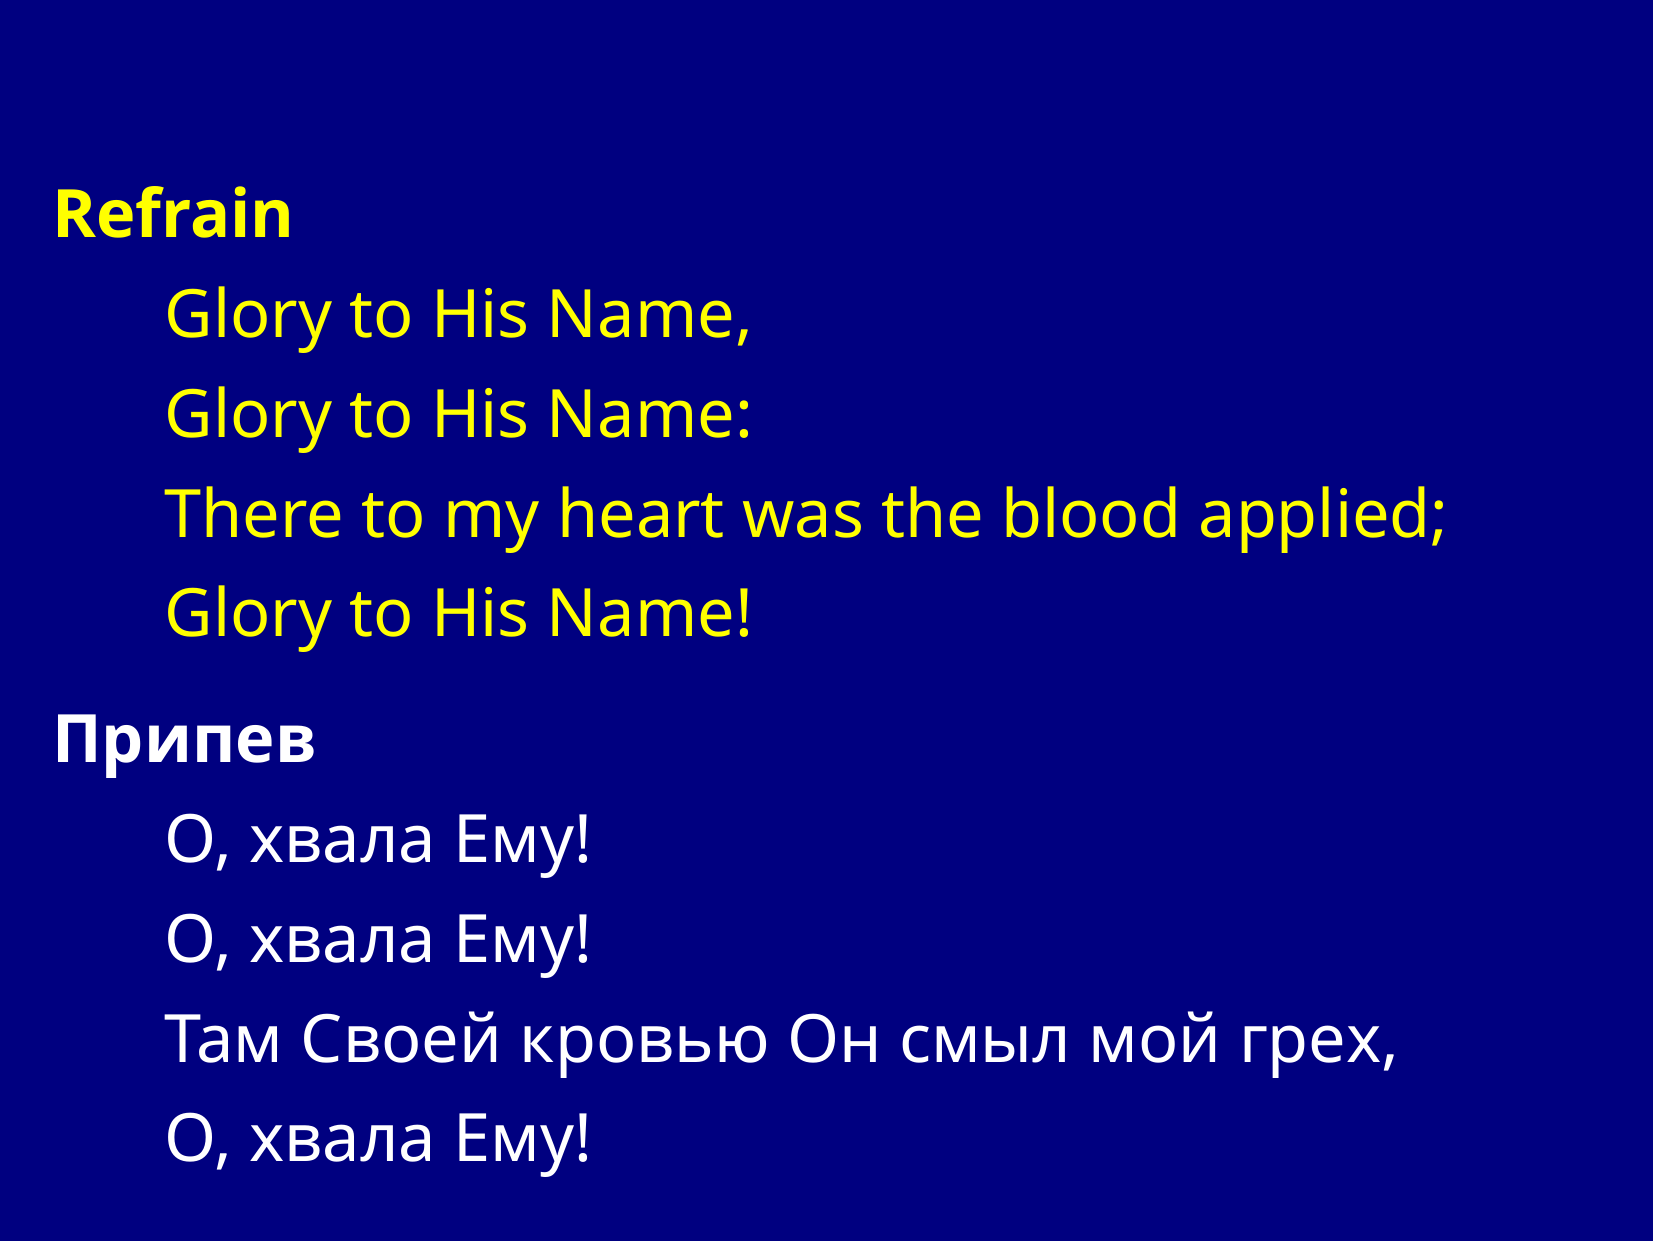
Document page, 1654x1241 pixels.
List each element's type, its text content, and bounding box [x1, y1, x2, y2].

text_box Refrain Glory to His Name, Glory to His Name: There to my heart was the blood applied; Glory to His Name! [37, 150, 1653, 638]
text_box Припев О, хвала Ему! О, хвала Ему! Там Своей кровью Он смыл мой грех, О, хвала Ему! [37, 675, 1653, 1163]
